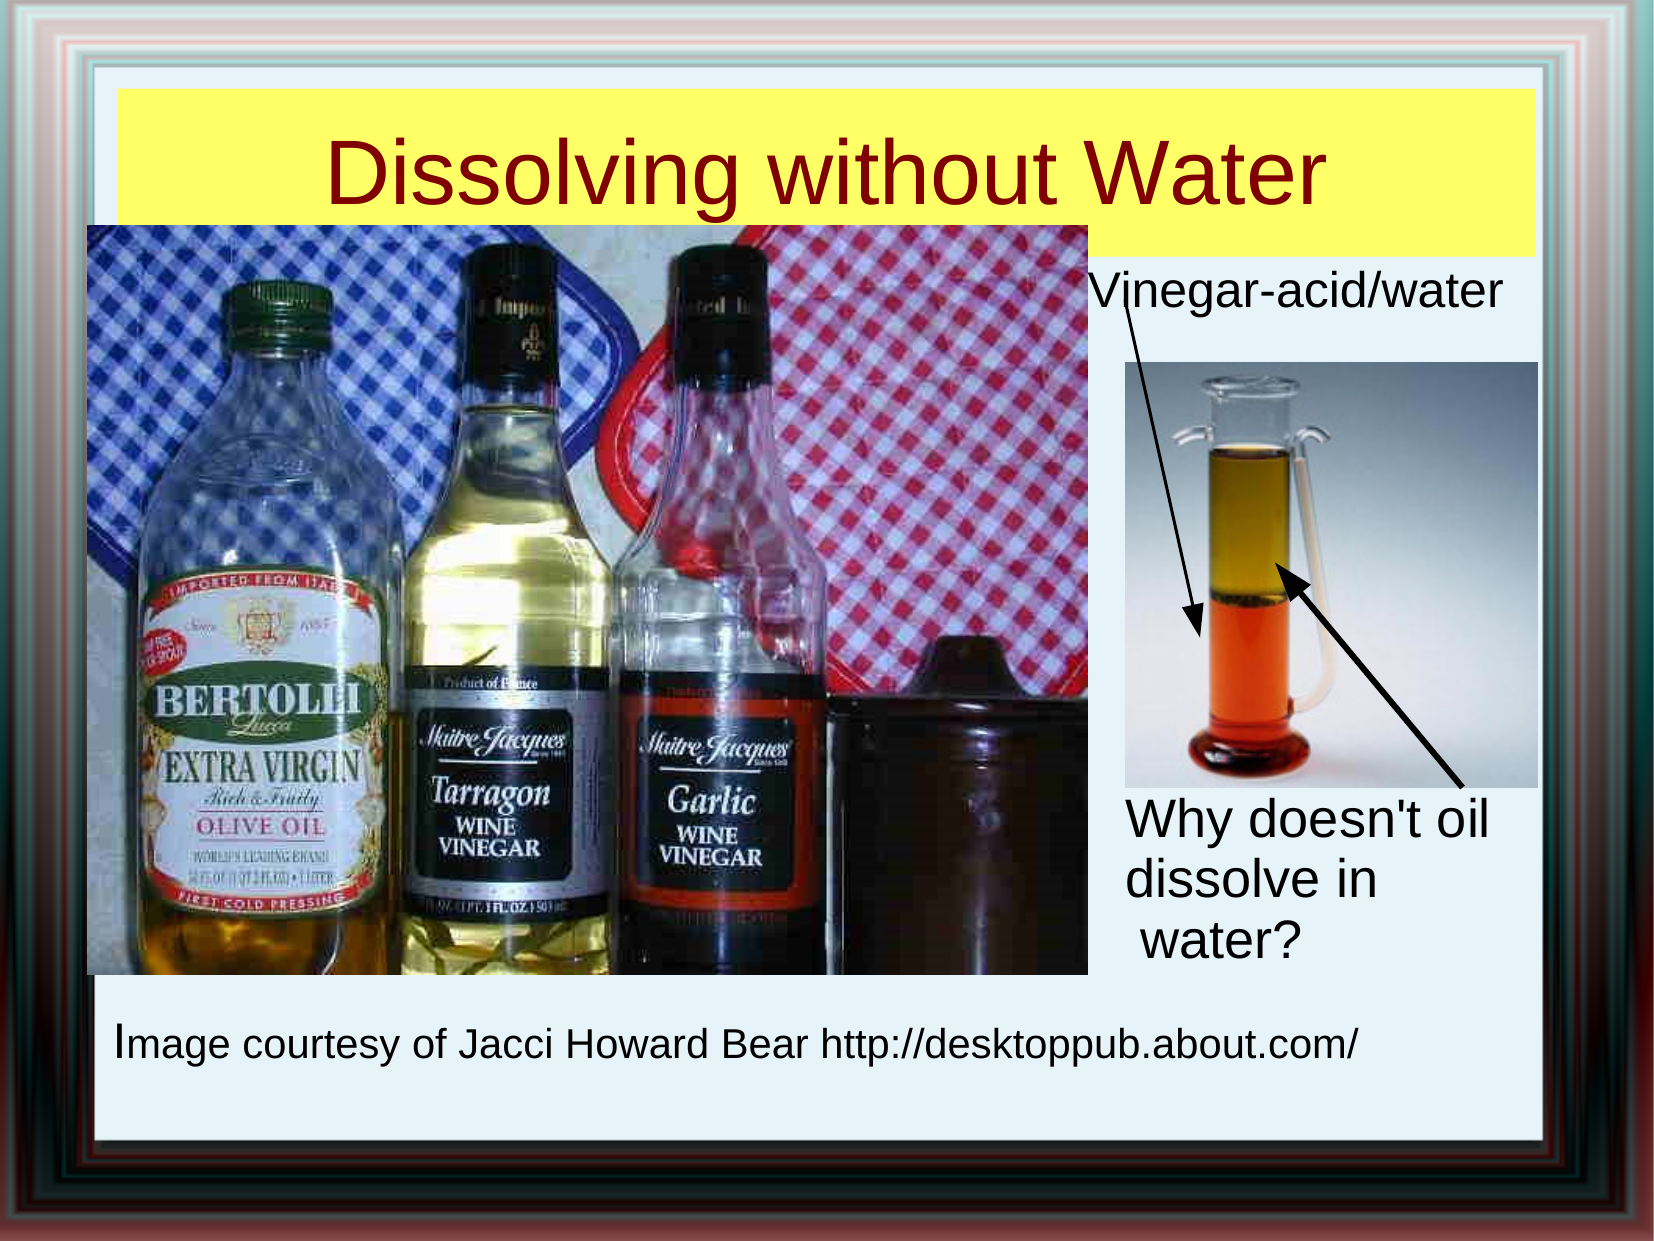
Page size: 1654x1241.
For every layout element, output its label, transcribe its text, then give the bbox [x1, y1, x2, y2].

title Dissolving without Water [118, 88, 1536, 257]
picture [0, 0, 1654, 1241]
text_box Why doesn't oil dissolve in water? [1125, 788, 1536, 971]
text_box Image courtesy of Jacci Howard Bear http://desktoppub.about.com/ [112, 1013, 1491, 1070]
text_box Vinegar-acid/water [1087, 262, 1505, 319]
